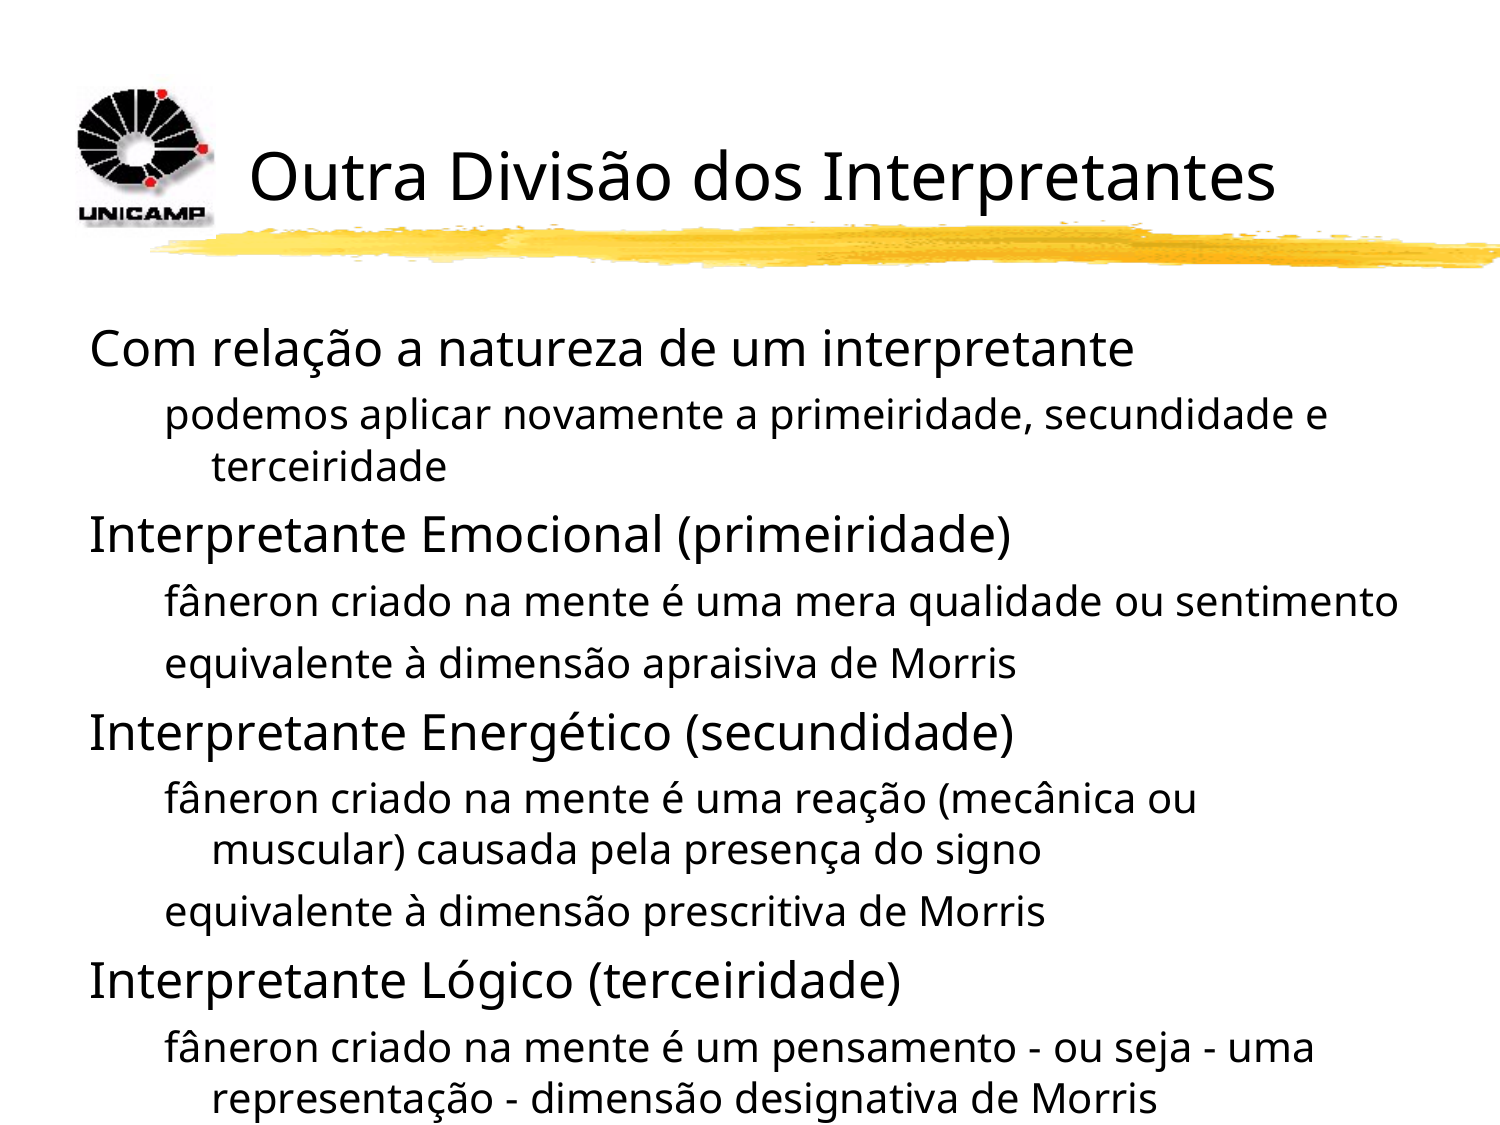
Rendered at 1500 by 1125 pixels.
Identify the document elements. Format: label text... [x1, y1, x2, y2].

title Outra Divisão dos Interpretantes [233, 30, 1434, 225]
list Com relação a natureza de um interpretante podemos aplicar novamente a primeiridade, secundidade e terceiridade Interpretante Emocional (primeiridade) fâneron criado na mente é uma mera qualidade ou sentimento equivalente à dimensão apraisiva de Morris Interpretante Energético (secundidade) fâneron criado na mente é uma reação (mecânica ou muscular) causada pela presença do signo equivalente à dimensão prescritiva de Morris Interpretante Lógico (terceiridade) fâneron criado na mente é um pensamento - ou seja - uma representação - dimensão designativa de Morris [74, 309, 1417, 1007]
picture [75, 74, 1500, 279]
